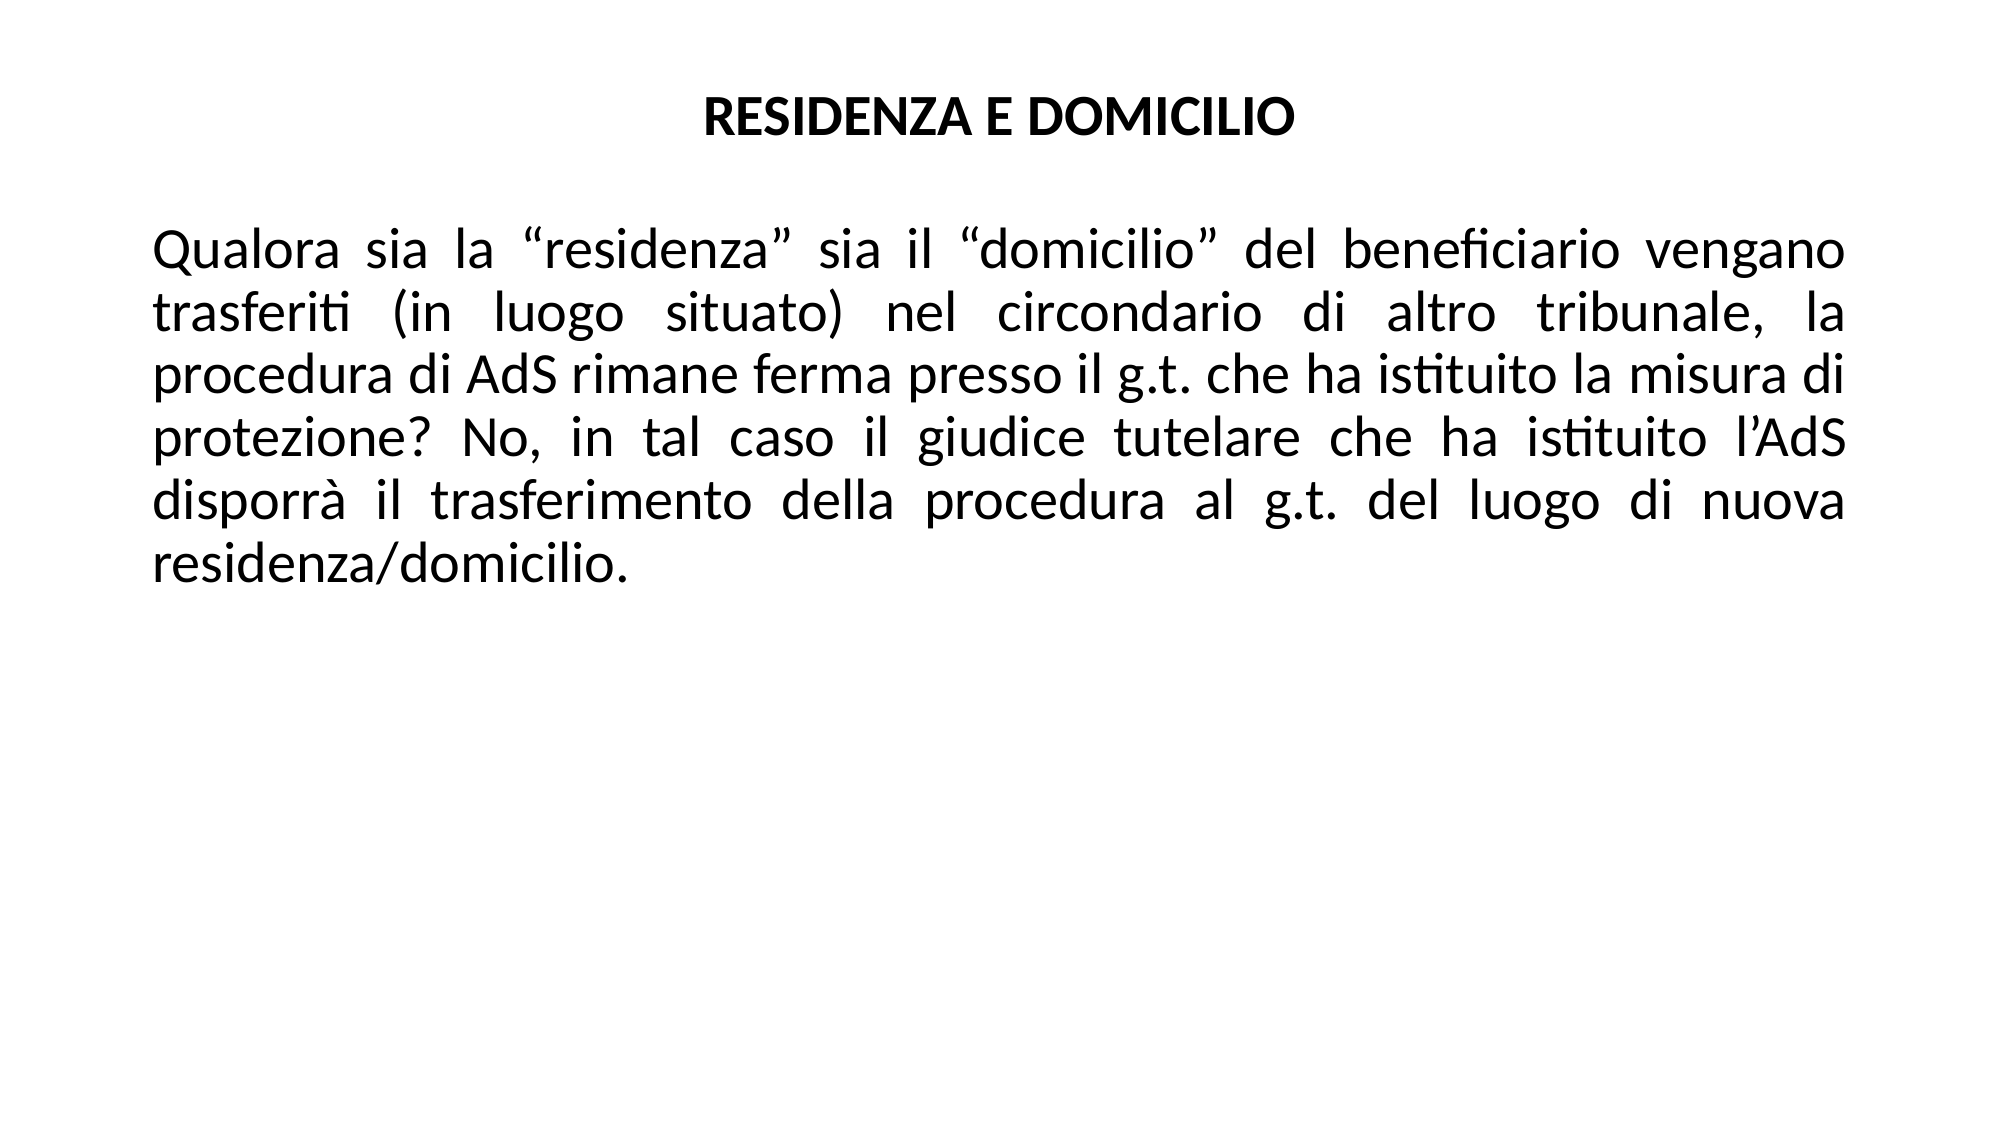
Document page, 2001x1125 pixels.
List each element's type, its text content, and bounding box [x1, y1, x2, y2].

title RESIDENZA E DOMICILIO [137, 59, 1863, 174]
list Qualora sia la “residenza” sia il “domicilio” del beneficiario vengano trasferiti (in luogo situato) nel circondario di altro tribunale, la procedura di AdS rimane ferma presso il g.t. che ha istituito la misura di protezione? No, in tal caso il giudice tutelare che ha istituito l’AdS disporrà il trasferimento della procedura al g.t. del luogo di nuova residenza/domicilio. [137, 210, 1863, 925]
